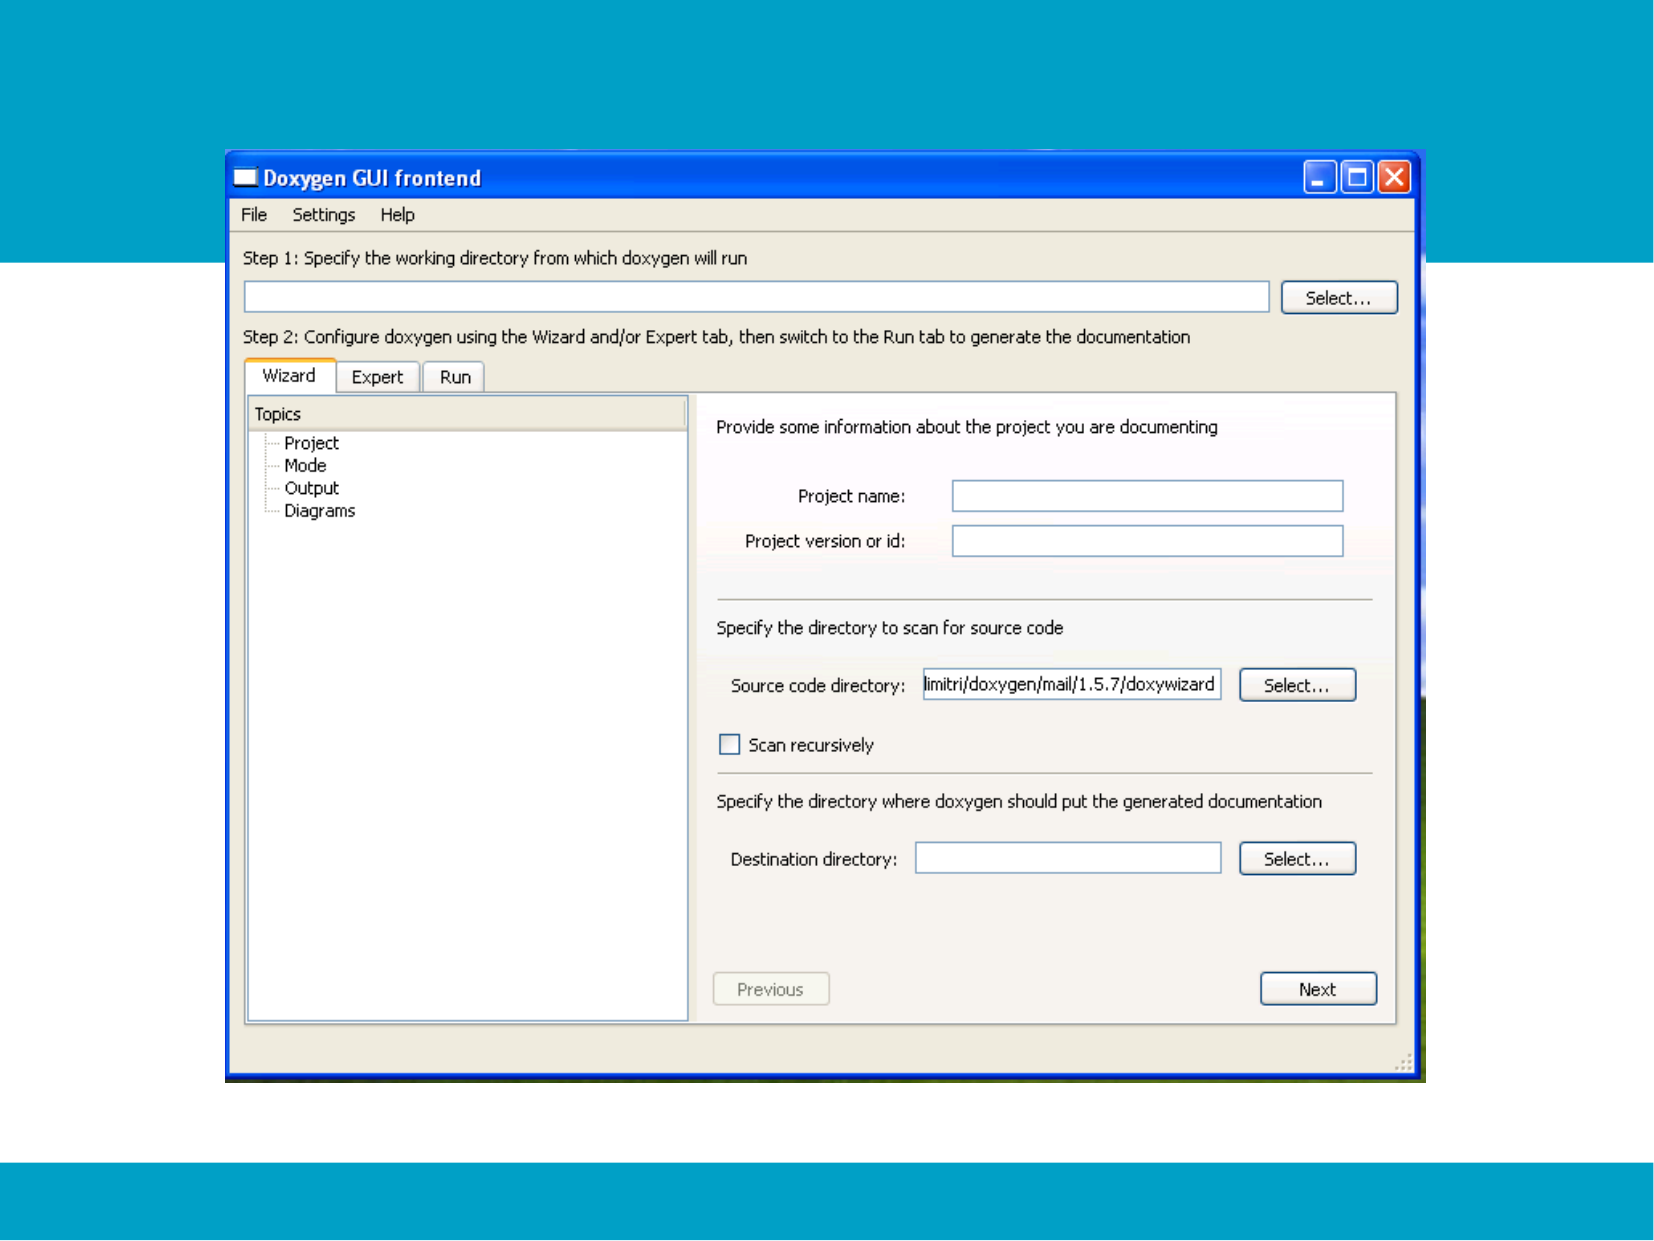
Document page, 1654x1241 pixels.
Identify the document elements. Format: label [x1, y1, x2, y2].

picture [225, 150, 1426, 1083]
